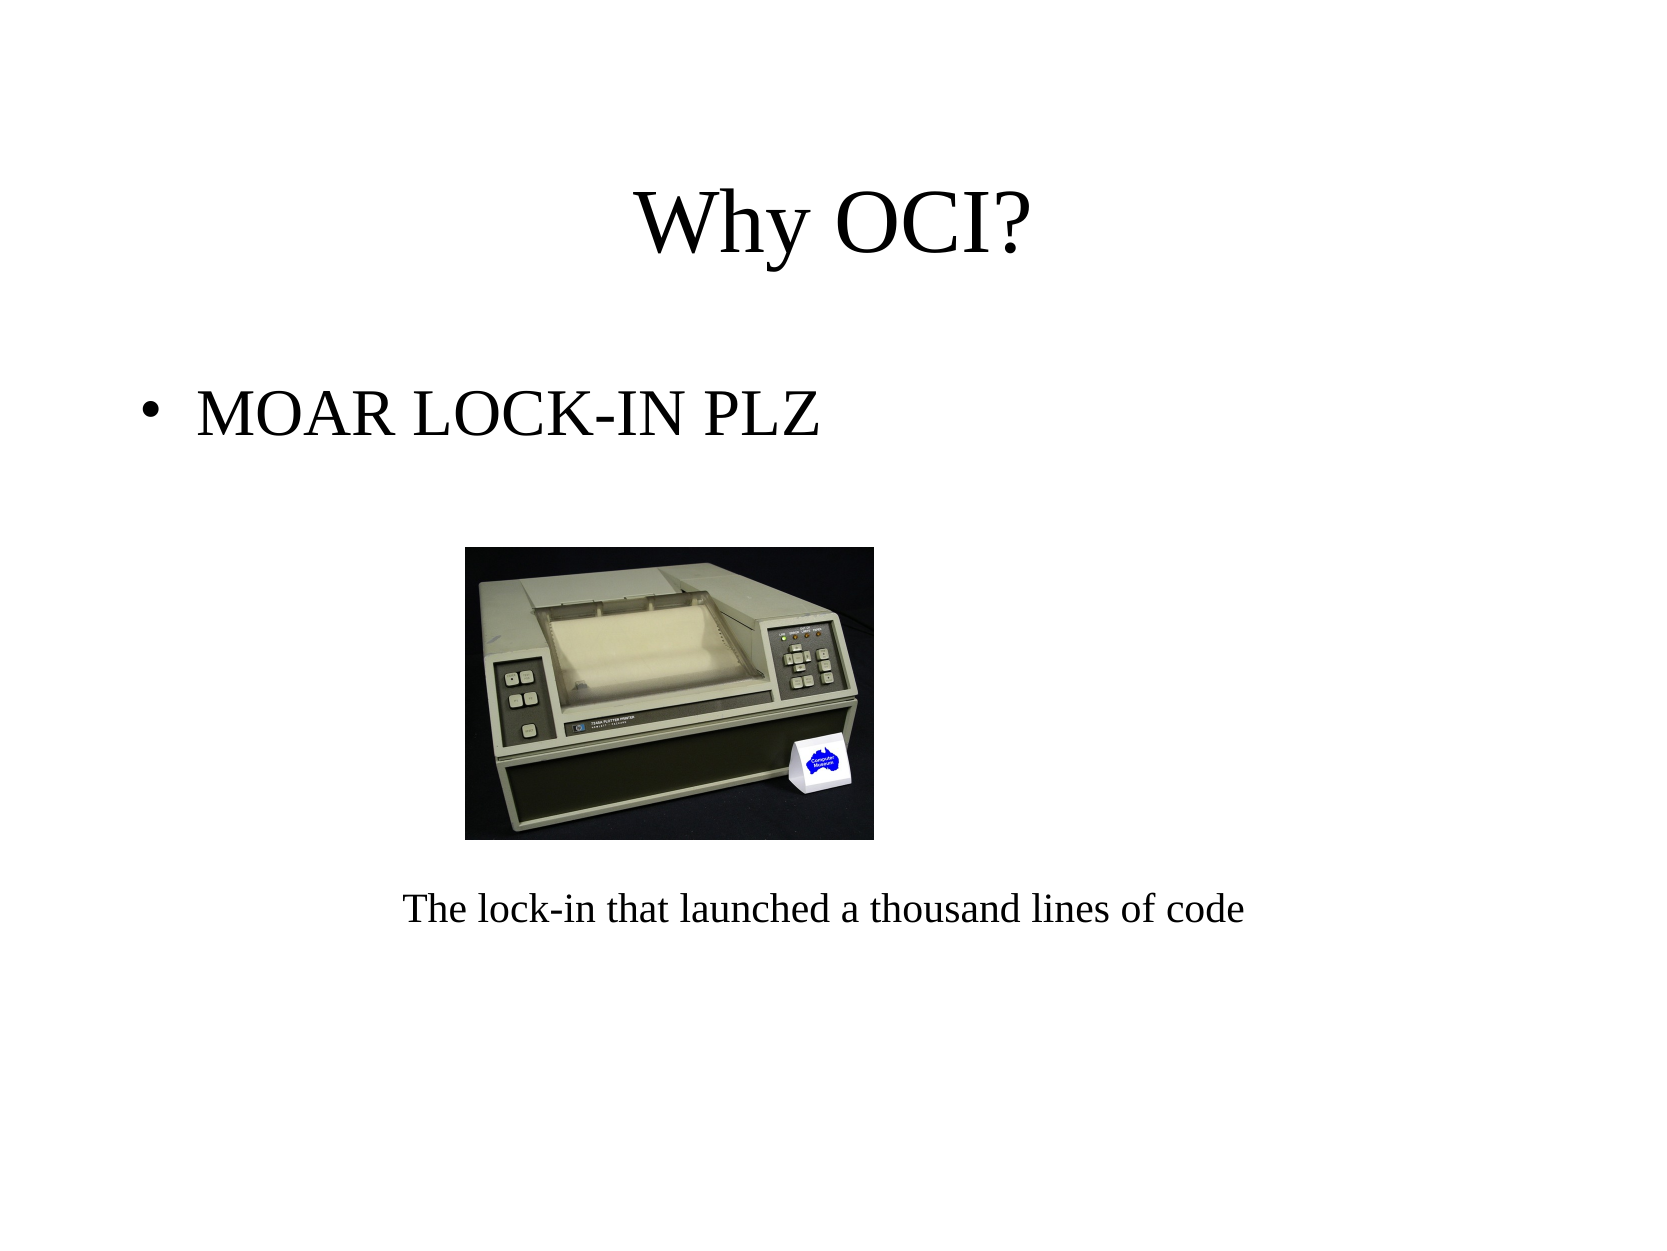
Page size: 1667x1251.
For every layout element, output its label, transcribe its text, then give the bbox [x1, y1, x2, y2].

title Why OCI? [124, 110, 1542, 320]
list MOAR LOCK-IN PLZ The lock-in that launched a thousand lines of code [124, 360, 1542, 1230]
picture [465, 547, 874, 841]
